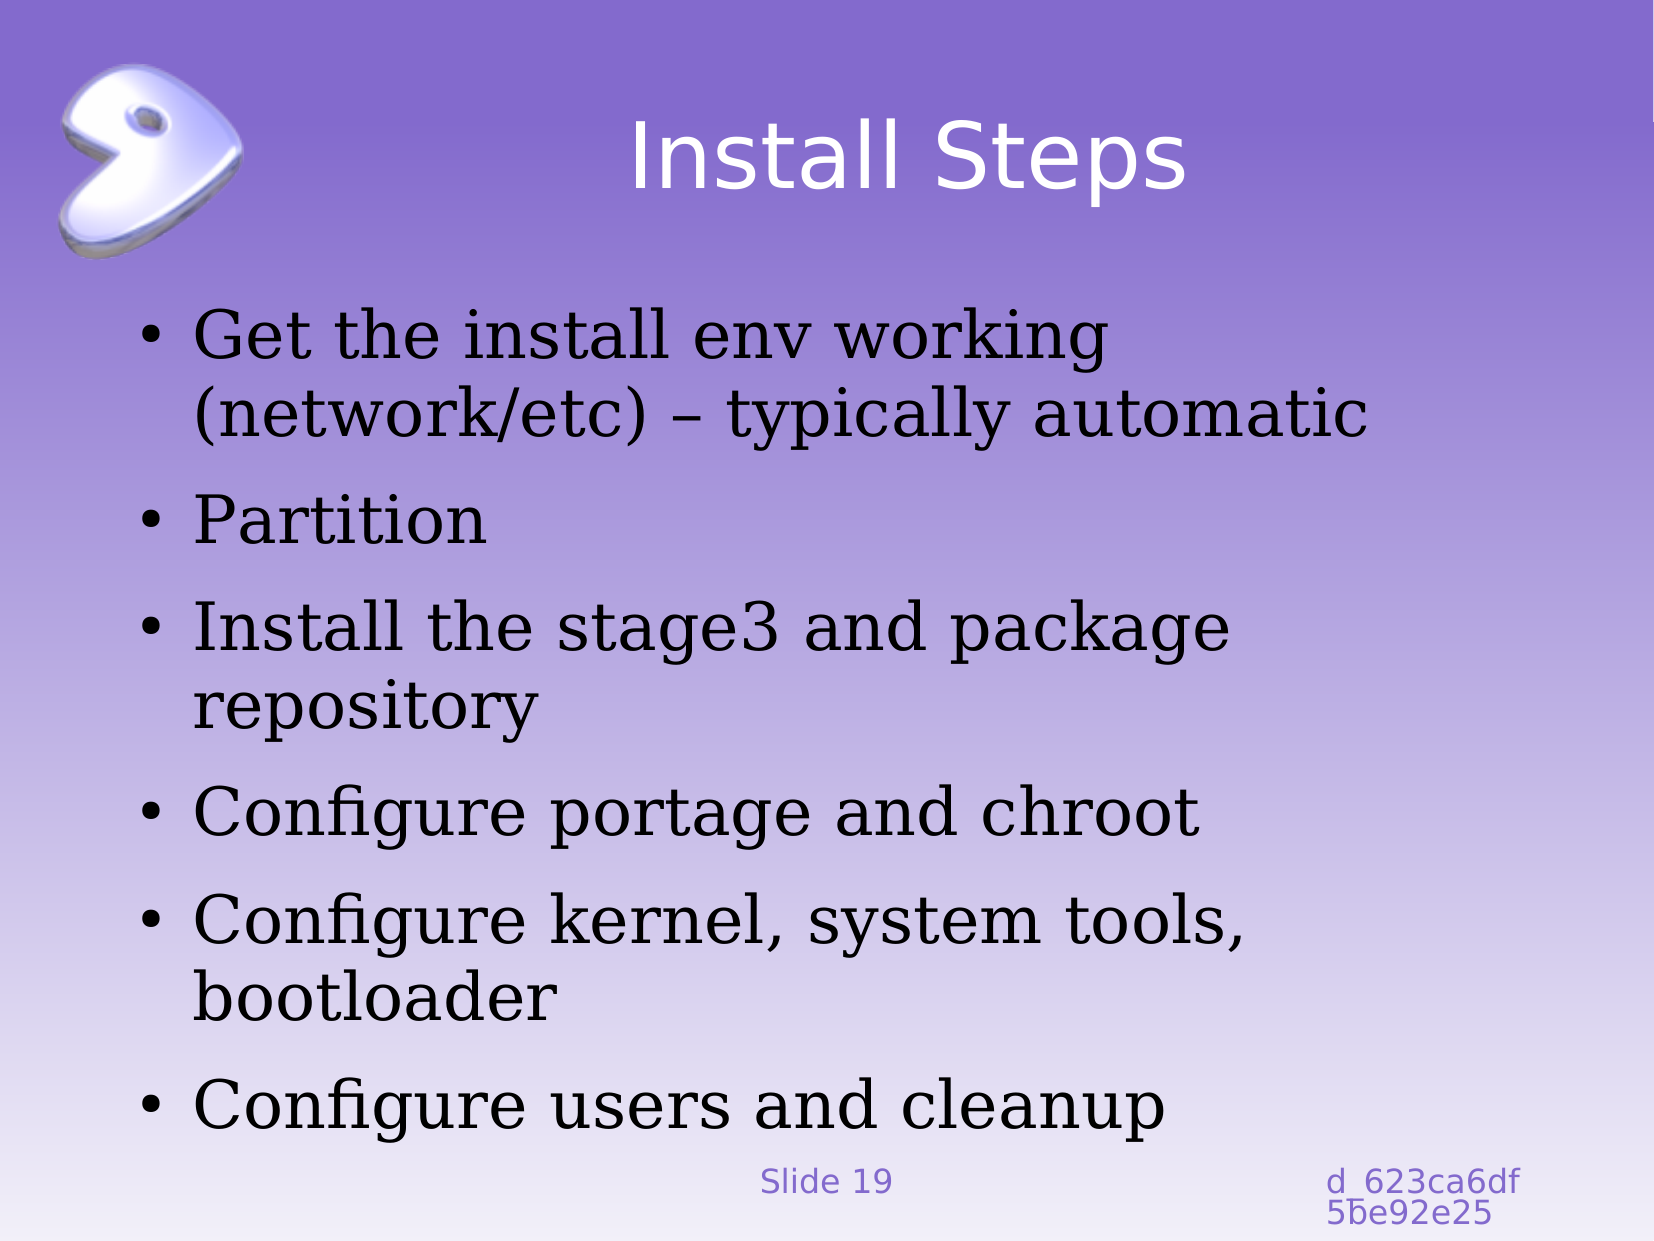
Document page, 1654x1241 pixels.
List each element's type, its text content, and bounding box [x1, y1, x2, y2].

title Install Steps [288, 44, 1531, 268]
picture [49, 61, 248, 266]
list Get the install env working (network/etc) – typically automatic Partition Install the stage3 and package repository Configure portage and chroot Configure kernel, system tools, bootloader Configure users and cleanup [121, 296, 1534, 1144]
